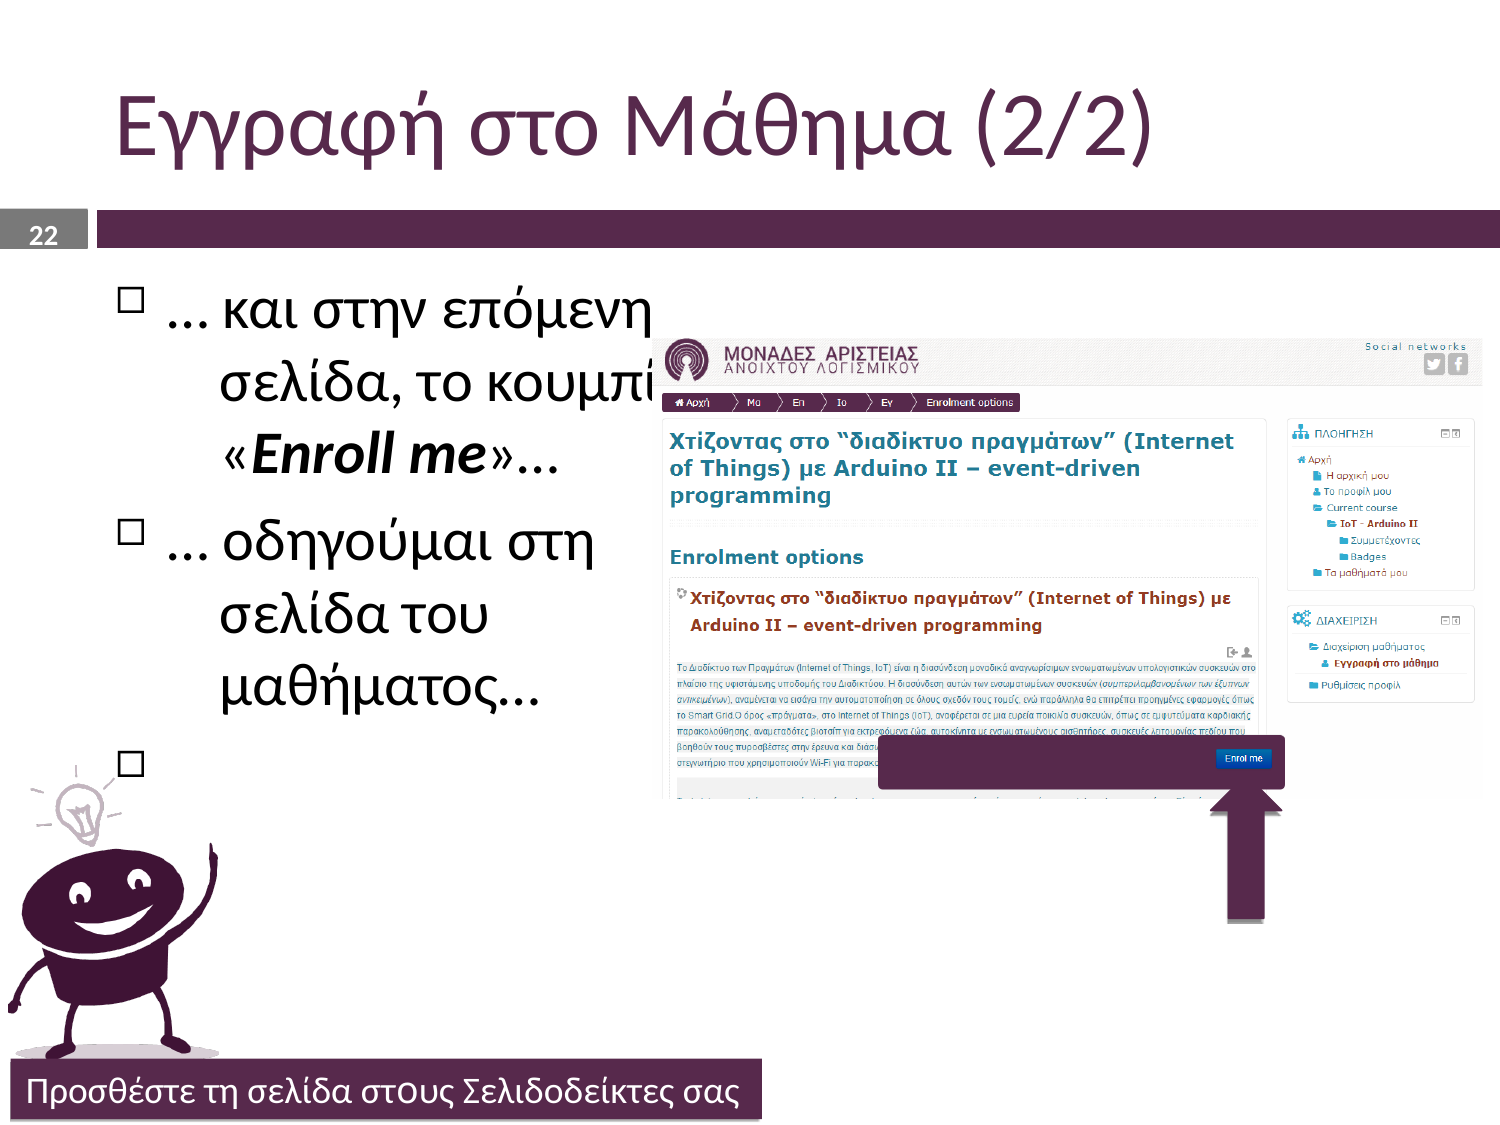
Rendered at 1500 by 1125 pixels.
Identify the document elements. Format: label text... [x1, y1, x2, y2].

title Εγγραφή στο Μάθημα (2/2) [99, 37, 1438, 201]
picture [8, 765, 219, 1059]
picture [652, 338, 1483, 799]
text_box [1210, 775, 1282, 919]
text_box [0, 208, 88, 249]
list … και στην επόμενη σελίδα, το κουμπί «Enroll me»… … οδηγούμαι στη σελίδα του μαθήματος… [99, 260, 738, 1011]
text_box Προσθέστε τη σελίδα στoυς Σελιδοδείκτες σας [10, 1058, 762, 1120]
